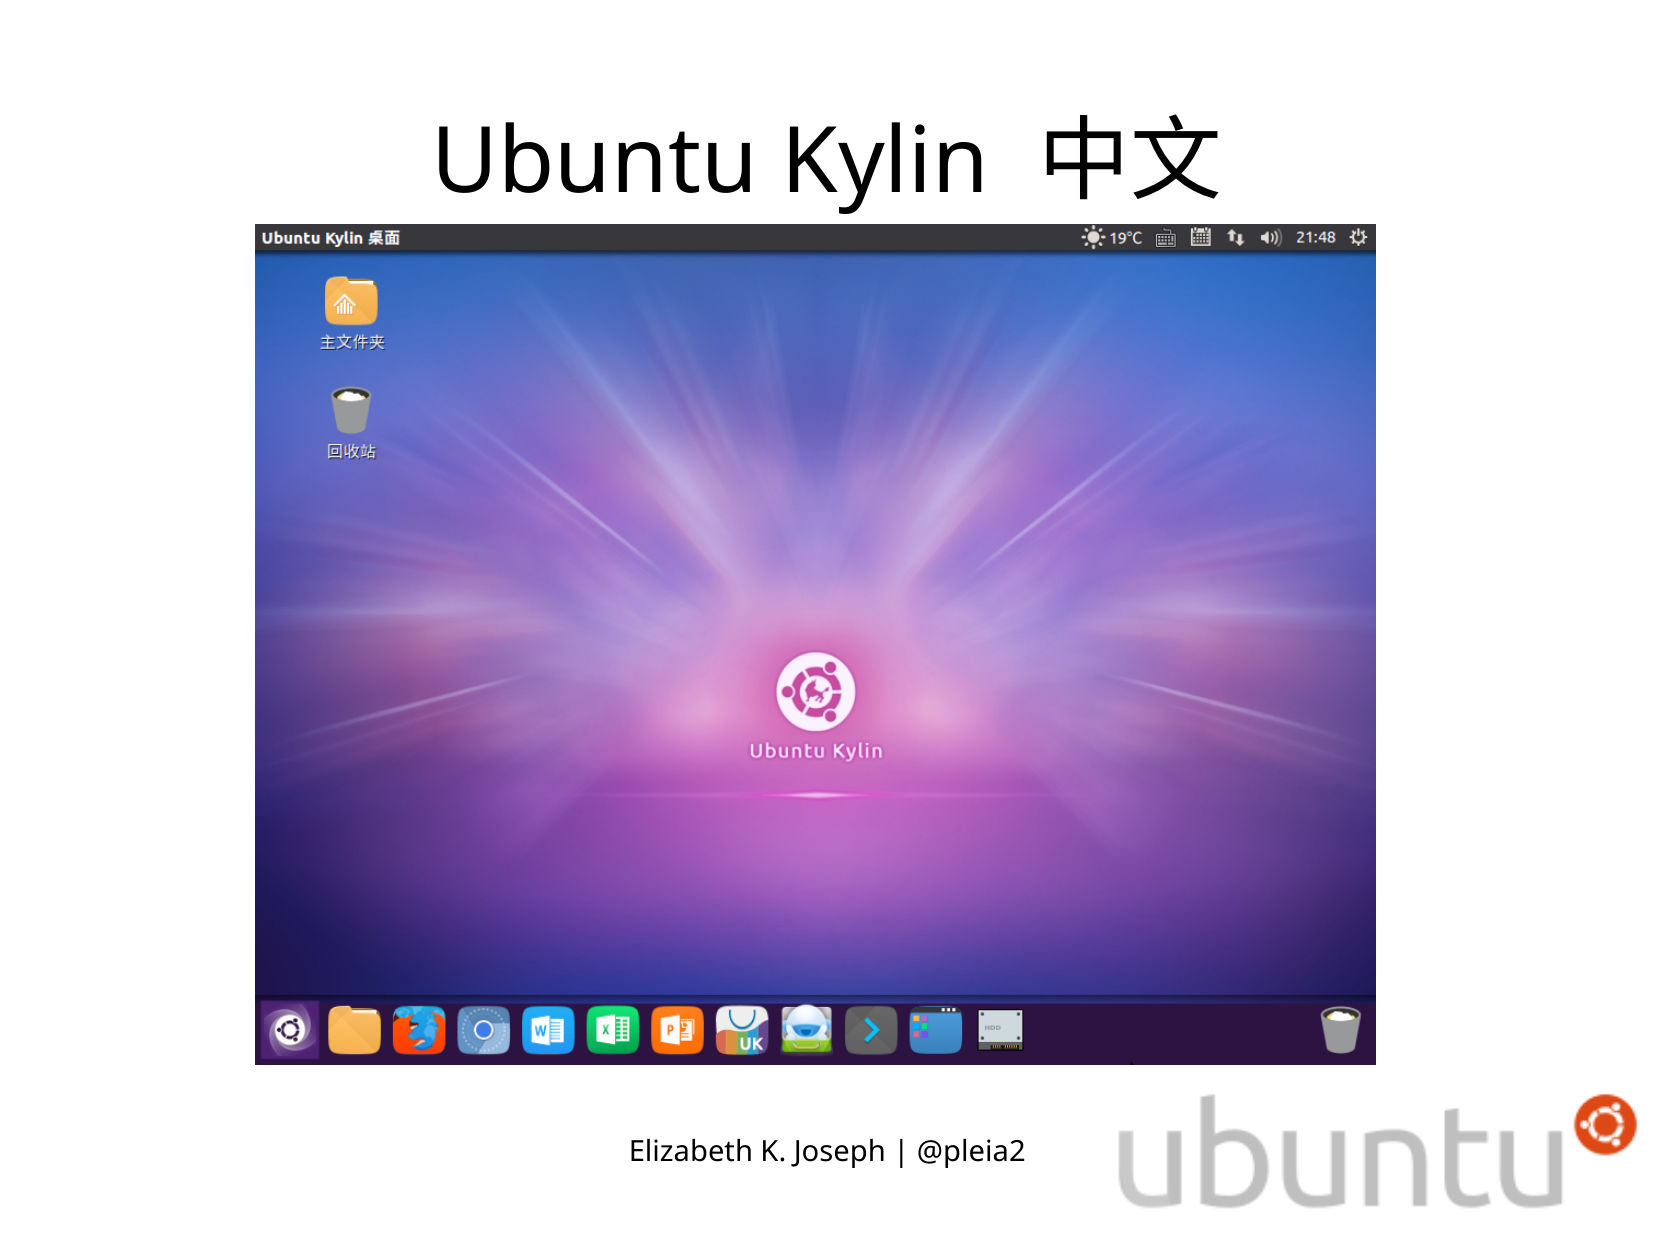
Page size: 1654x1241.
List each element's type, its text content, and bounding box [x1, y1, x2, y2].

picture [0, 0, 1654, 1241]
title Ubuntu Kylin 中文 [82, 49, 1571, 257]
